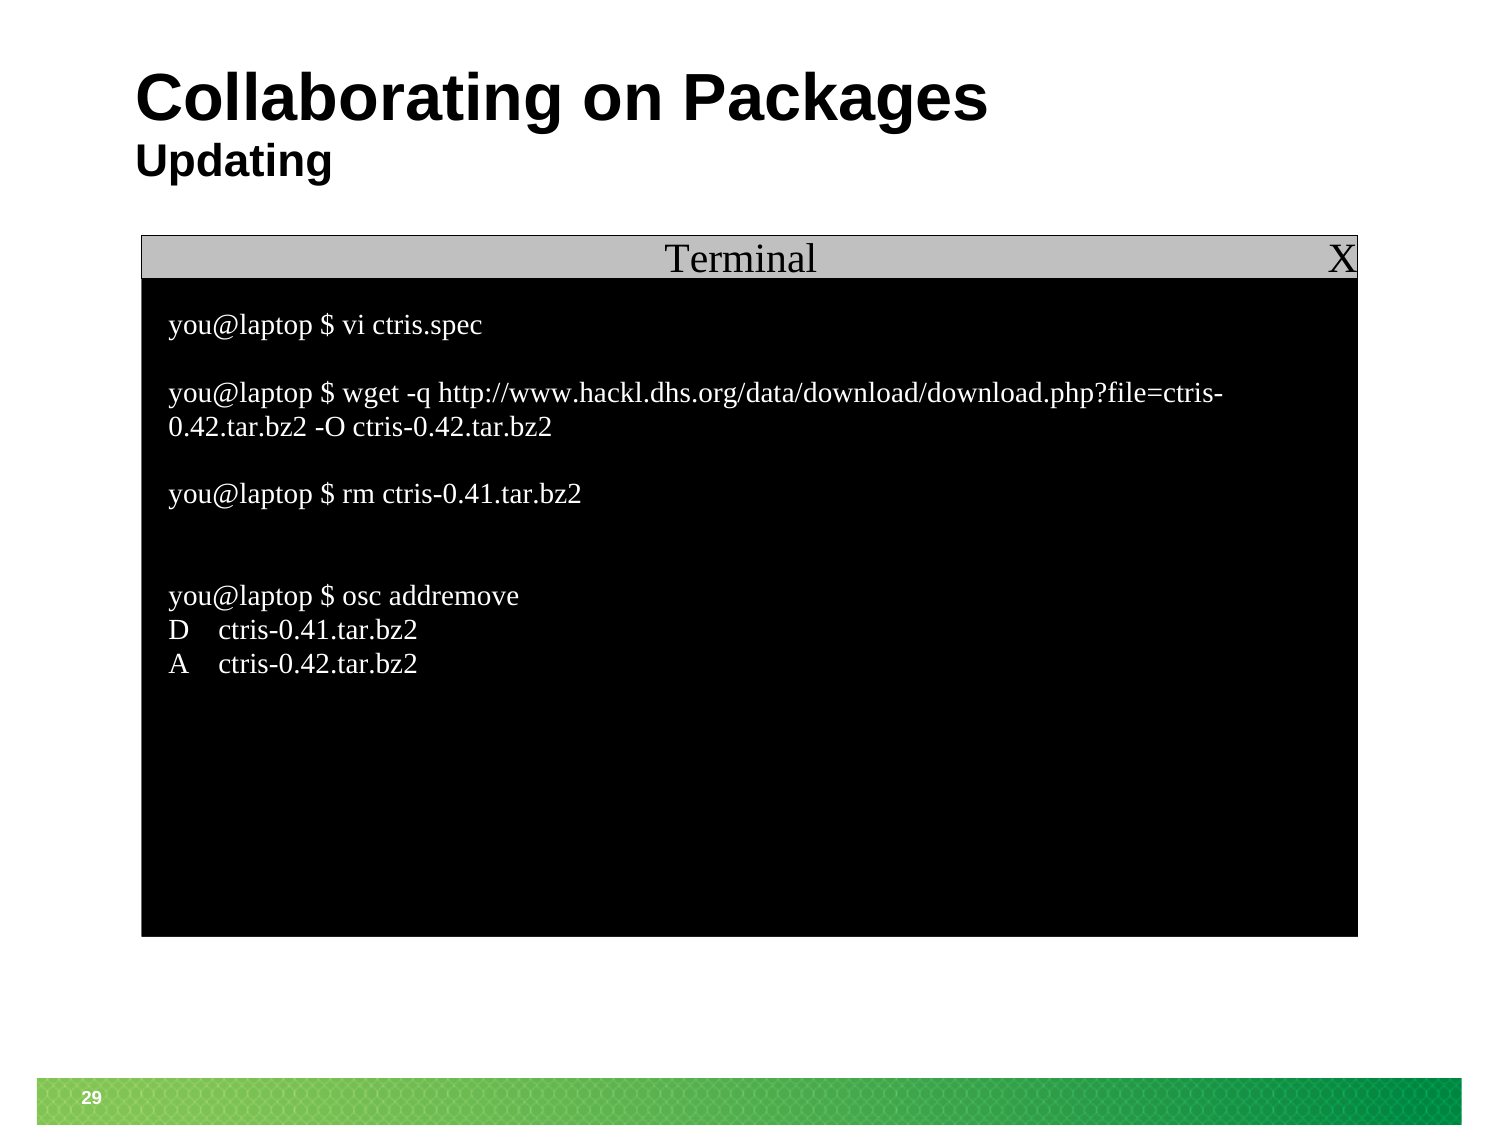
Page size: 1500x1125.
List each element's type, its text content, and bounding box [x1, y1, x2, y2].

title Collaborating on Packages Updating [135, 41, 1372, 204]
text_box you@laptop $ vi ctris.spec you@laptop $ wget -q http://www.hackl.dhs.org/data/download/download.php?file=ctris-0.42.tar.bz2 -O ctris-0.42.tar.bz2 you@laptop $ rm ctris-0.41.tar.bz2 you@laptop $ osc addremove D ctris-0.41.tar.bz2 A ctris-0.42.tar.bz2 [168, 307, 1335, 919]
text_box [141, 278, 1358, 937]
picture [36, 1078, 1462, 1125]
text_box Terminal X [141, 235, 1358, 278]
